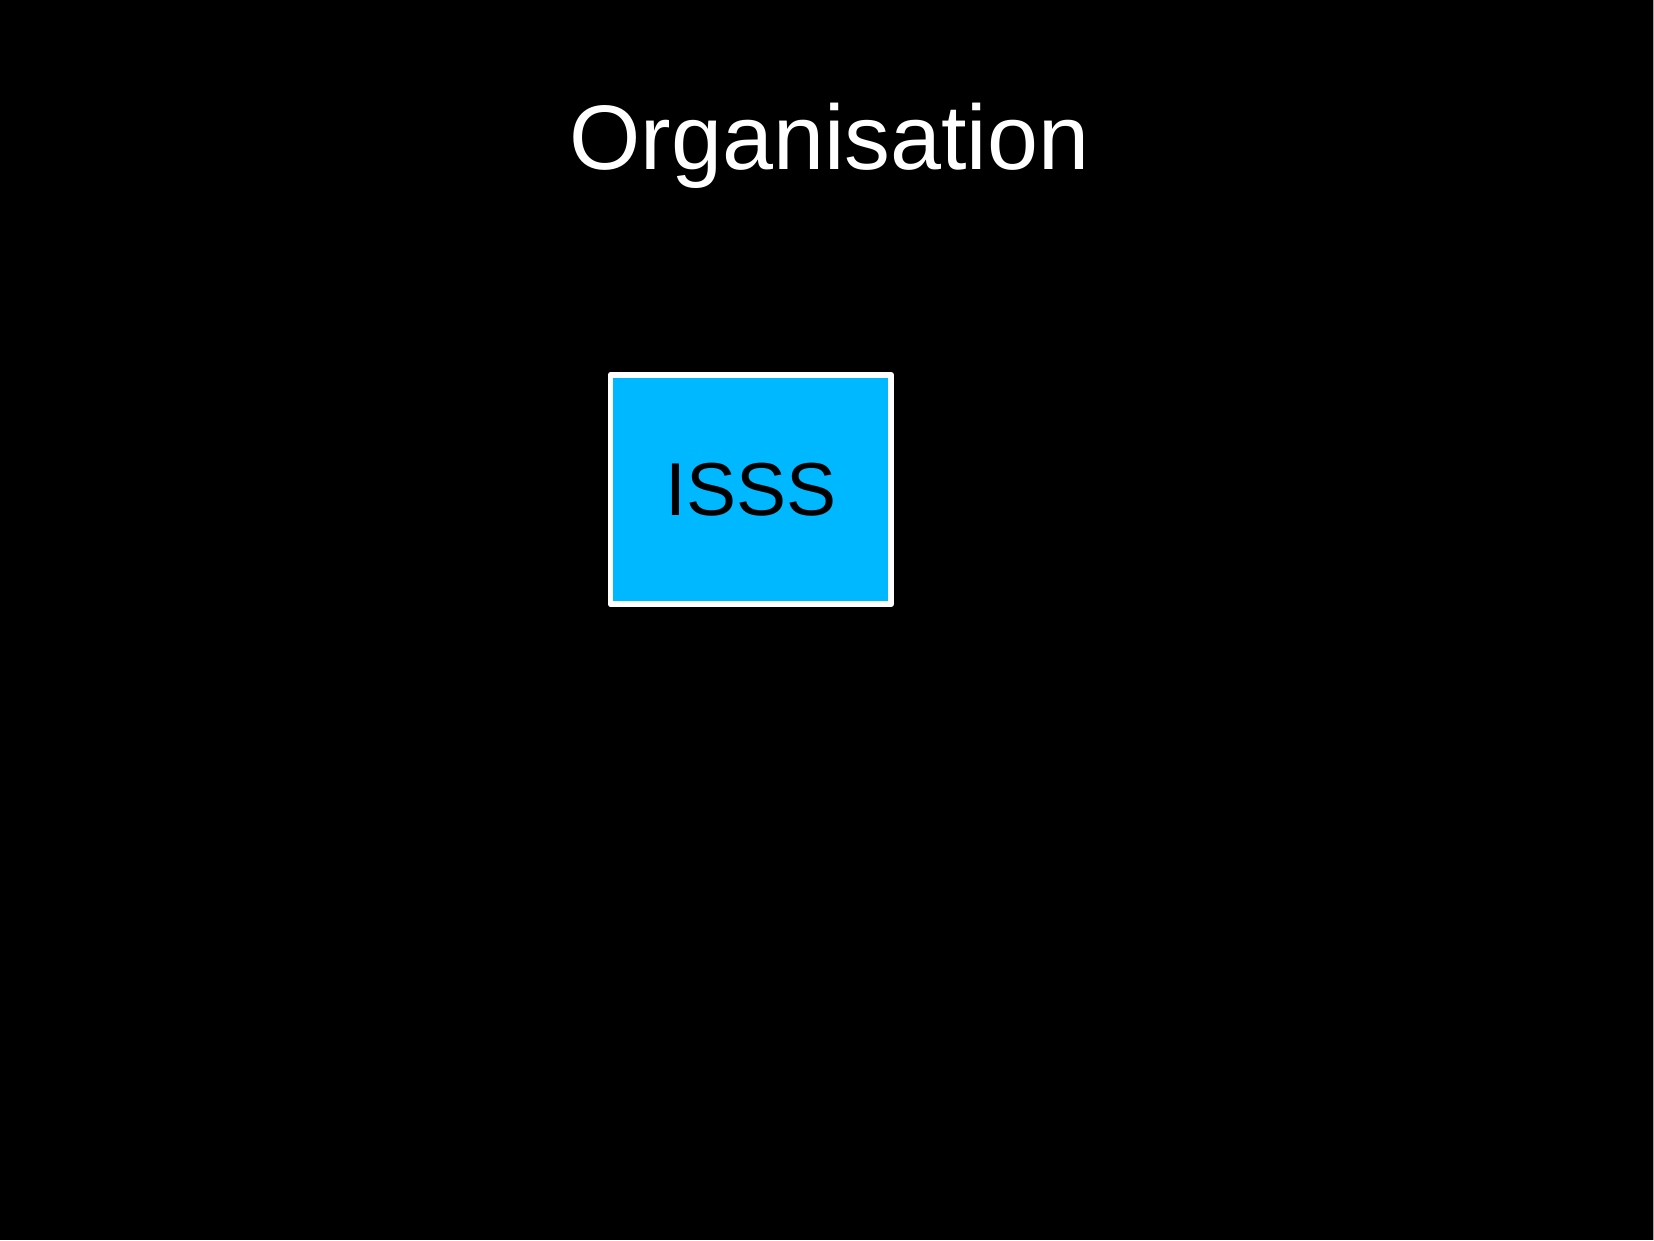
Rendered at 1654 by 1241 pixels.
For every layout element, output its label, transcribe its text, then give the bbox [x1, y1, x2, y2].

title Organisation [123, 34, 1536, 242]
text_box ISSS [610, 374, 892, 605]
